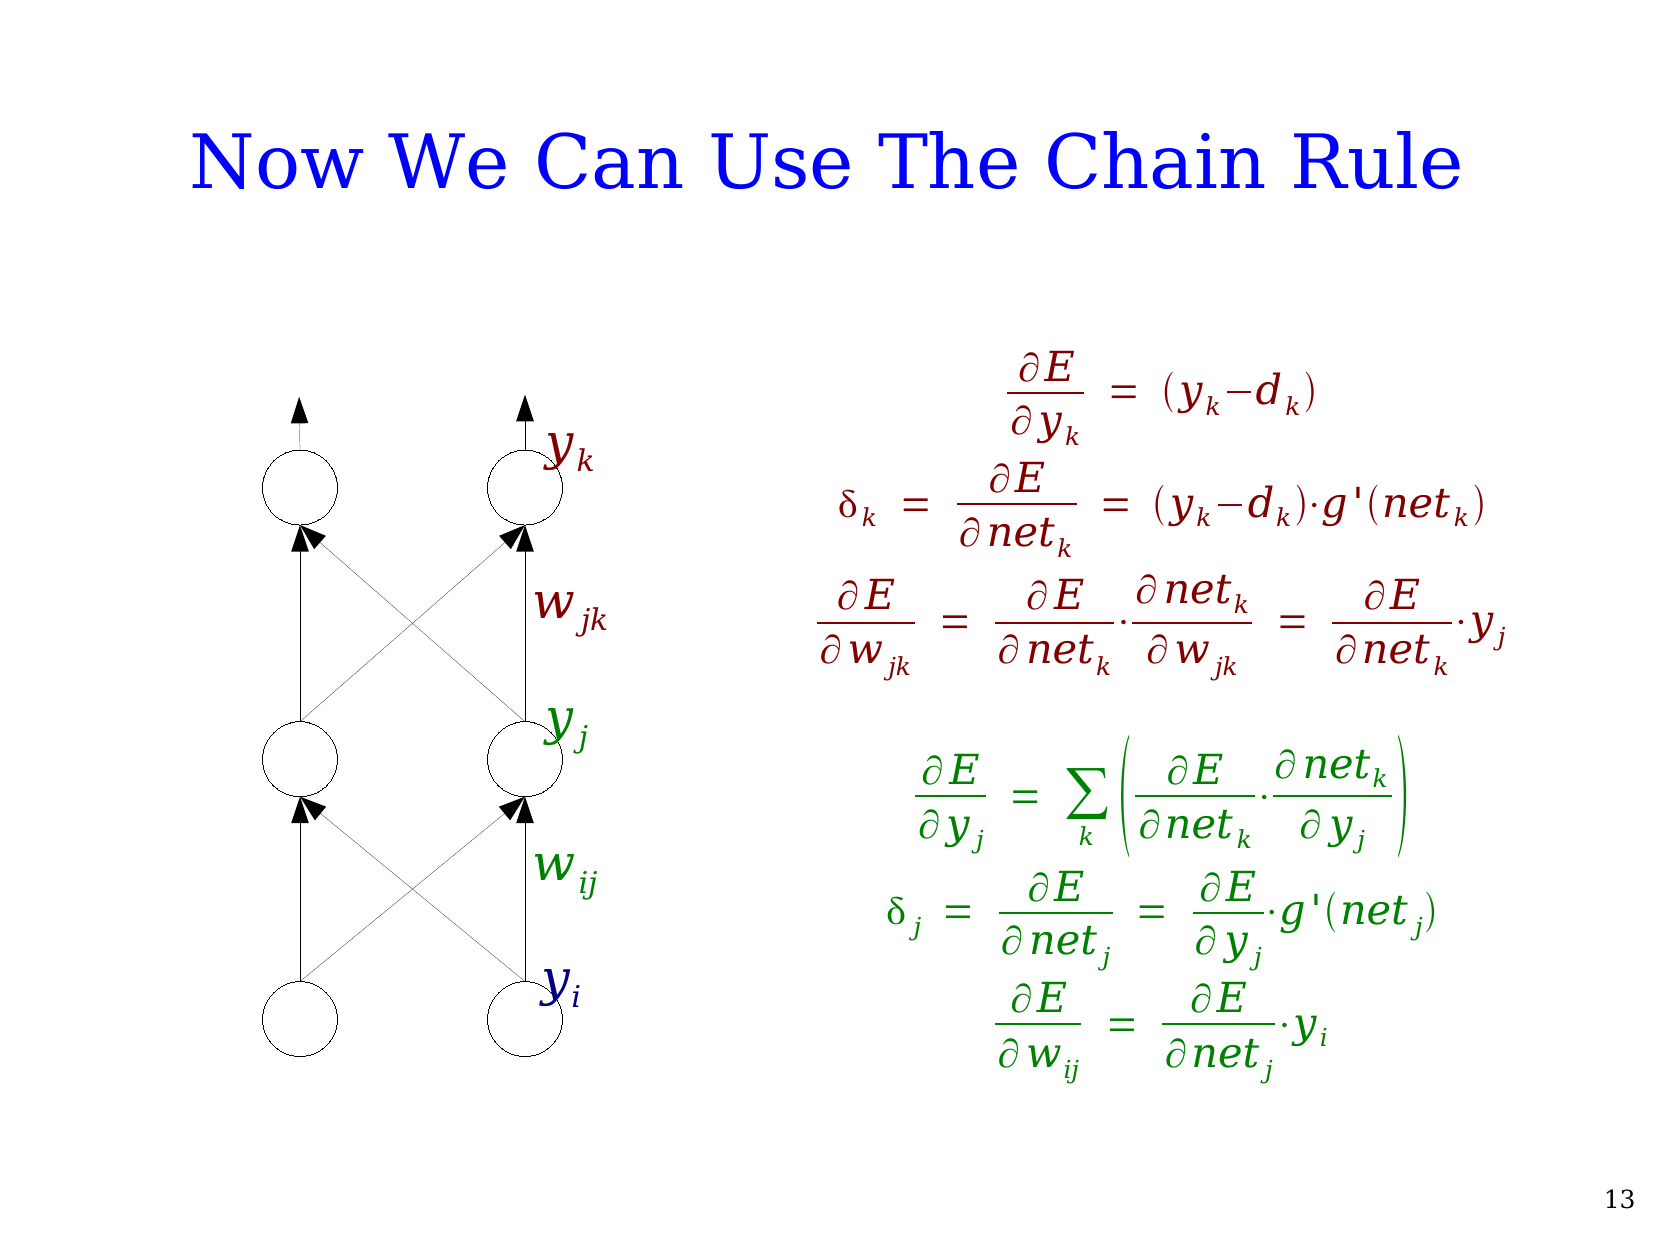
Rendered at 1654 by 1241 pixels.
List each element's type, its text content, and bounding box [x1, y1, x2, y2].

chart [808, 342, 1513, 1084]
title Now We Can Use The Chain Rule [121, 102, 1534, 310]
chart [525, 571, 615, 638]
chart [531, 948, 588, 1015]
chart [525, 833, 604, 901]
chart [535, 687, 594, 755]
chart [536, 412, 601, 479]
